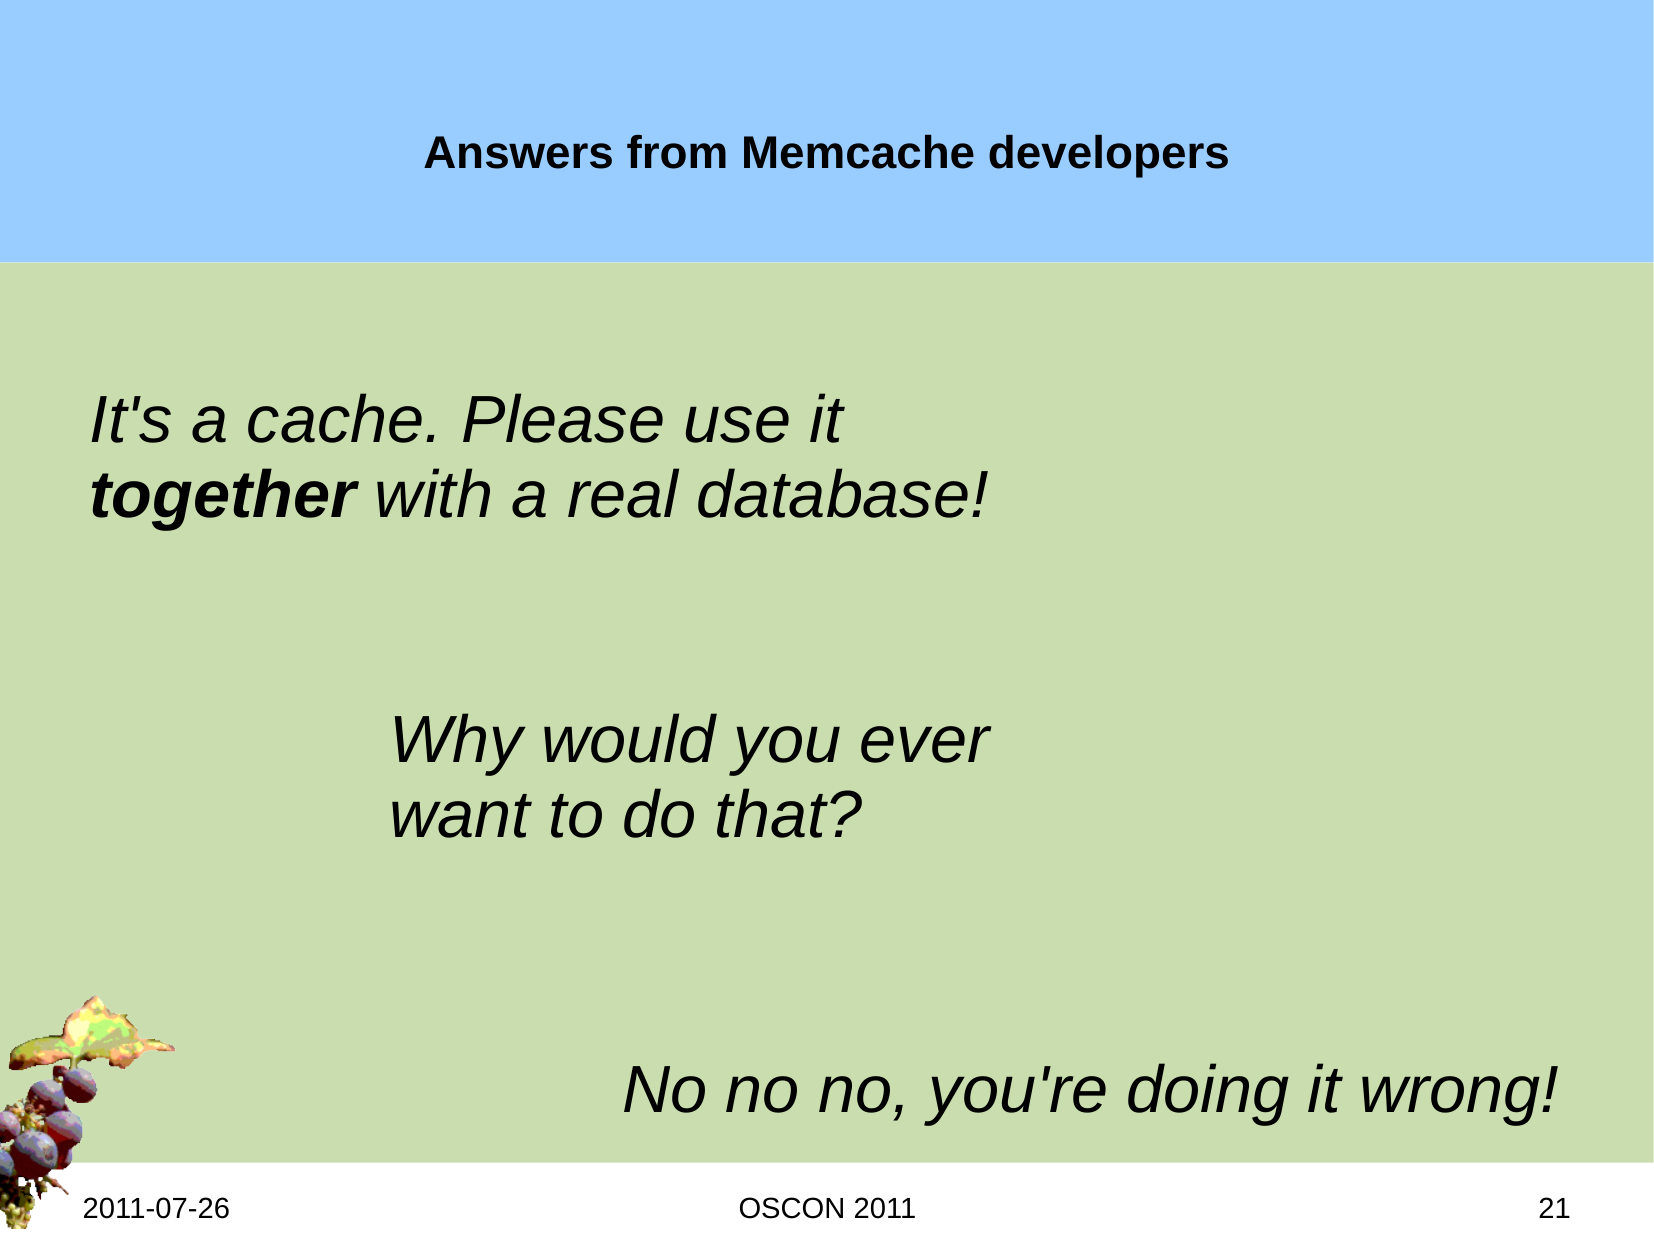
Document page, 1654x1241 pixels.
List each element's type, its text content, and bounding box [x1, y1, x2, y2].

text_box No no no, you're doing it wrong! [412, 1045, 1576, 1135]
text_box Why would you ever want to do that? [375, 694, 1051, 859]
title Answers from Memcache developers [82, 56, 1571, 250]
text_box It's a cache. Please use it together with a real database! [75, 375, 1051, 540]
picture [0, 990, 188, 1229]
